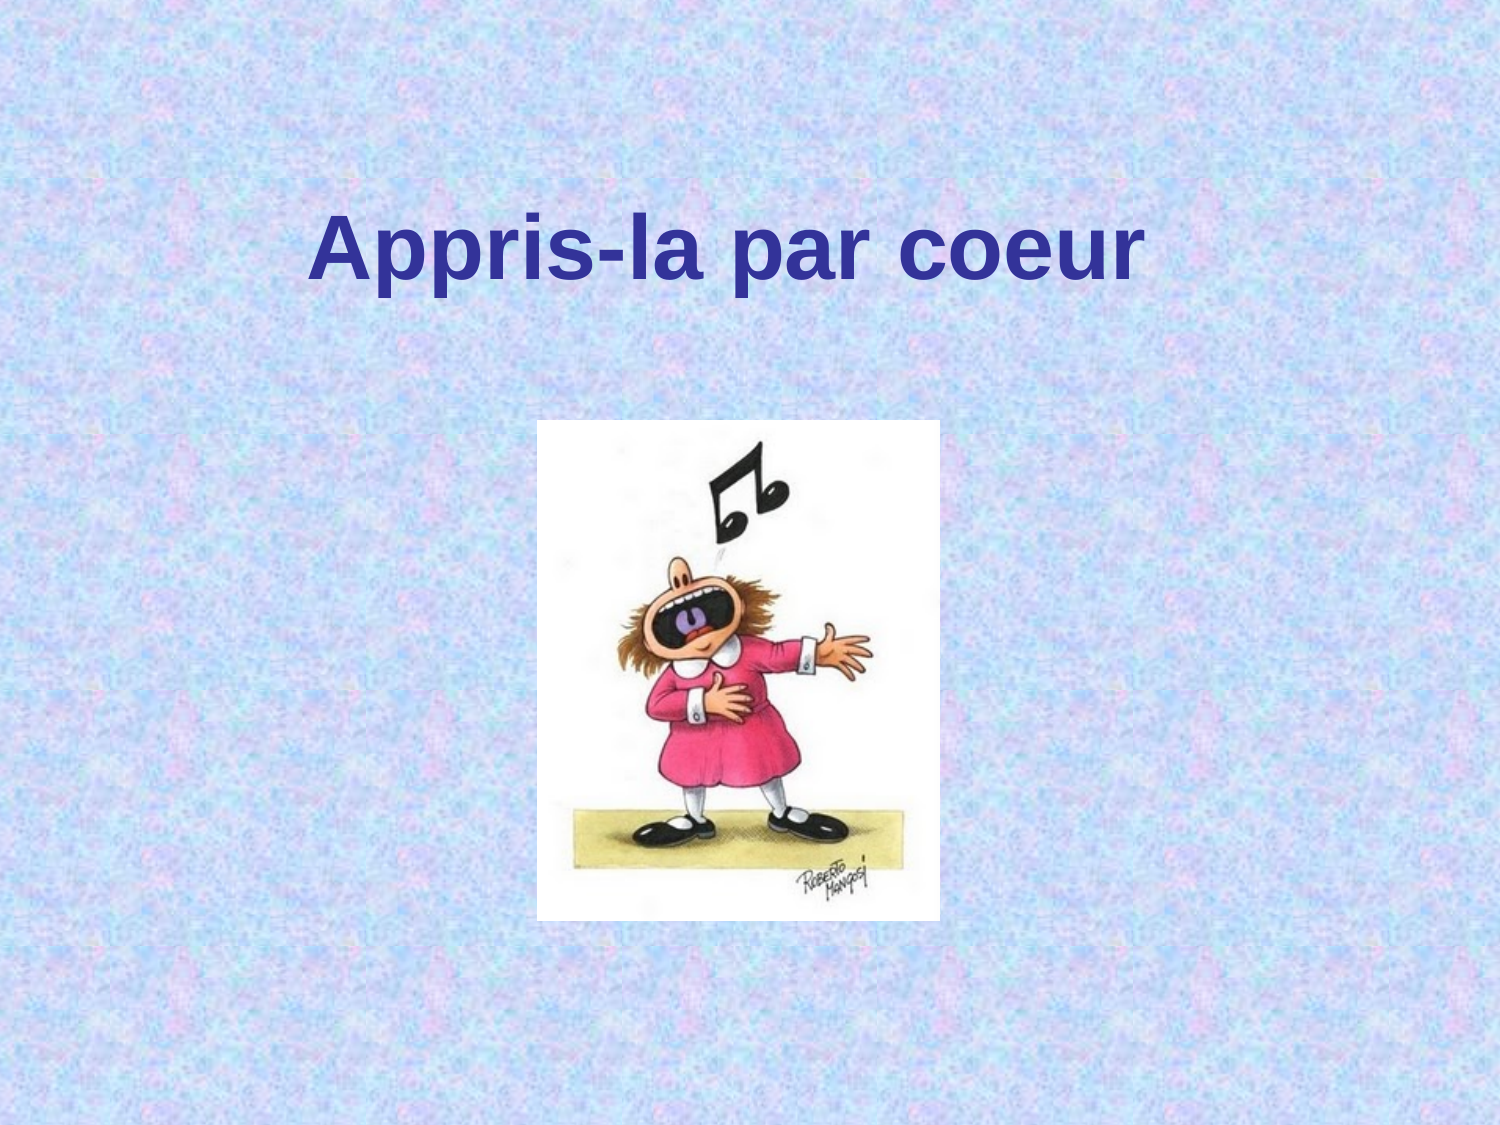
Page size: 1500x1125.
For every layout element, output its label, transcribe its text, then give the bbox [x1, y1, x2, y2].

picture [0, 0, 1500, 1125]
title Appris-la par coeur [64, 148, 1415, 337]
